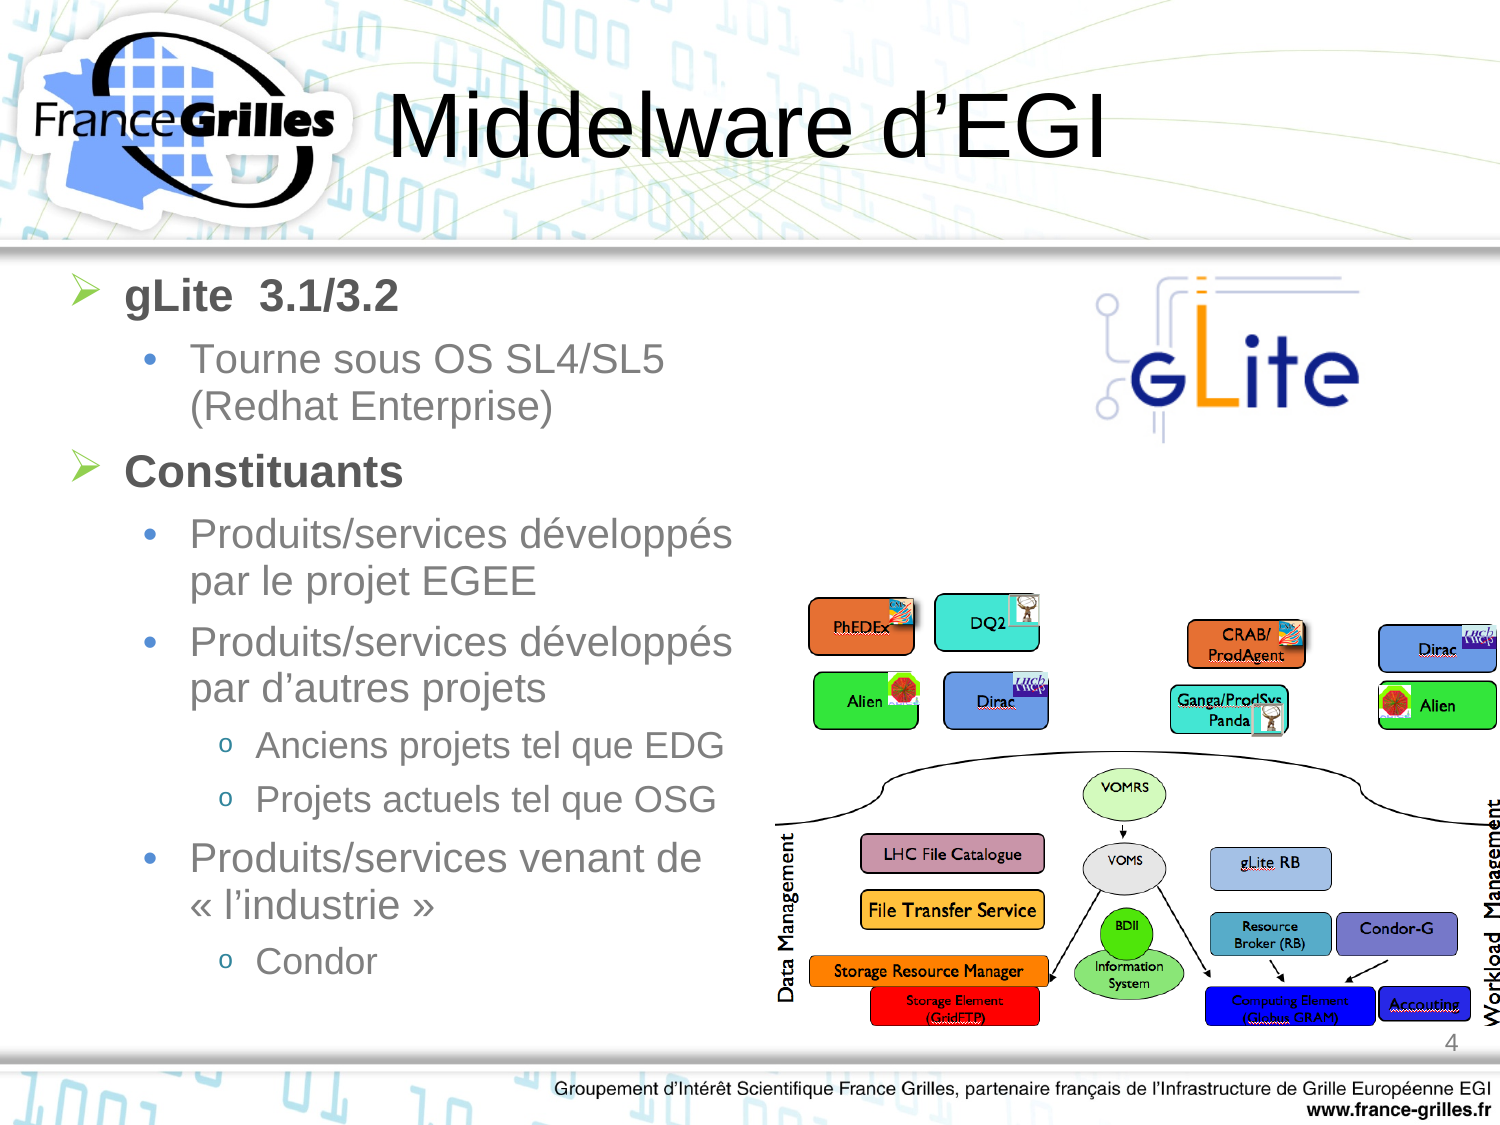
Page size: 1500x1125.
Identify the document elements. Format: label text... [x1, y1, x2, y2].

title Middelware d’EGI [372, 7, 1459, 244]
list gLite 3.1/3.2 Tourne sous OS SL4/SL5 (Redhat Enterprise) Constituants Produits/services développés par le projet EGEE Produits/services développés par d’autres projets Anciens projets tel que EDG Projets actuels tel que OSG Produits/services venant de « l’industrie » Condor [53, 262, 798, 1065]
picture [0, 0, 1500, 1125]
